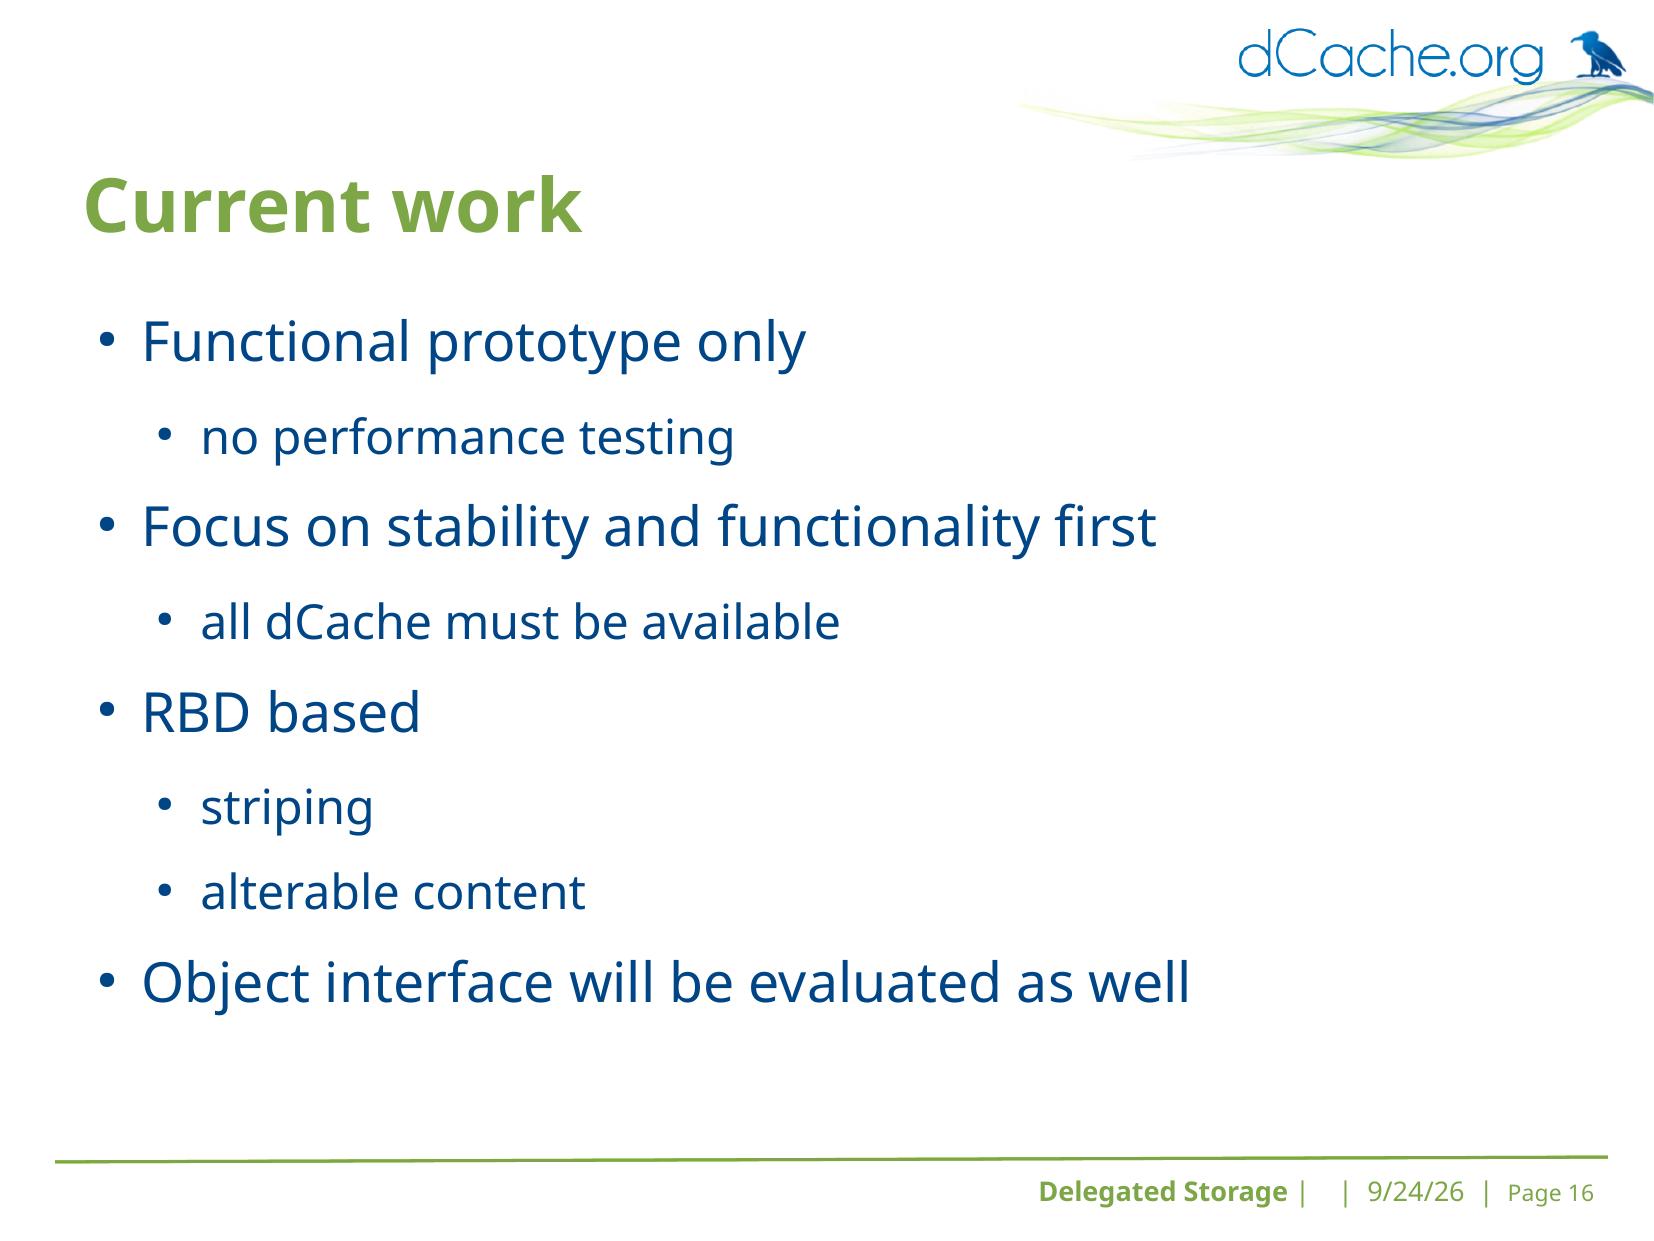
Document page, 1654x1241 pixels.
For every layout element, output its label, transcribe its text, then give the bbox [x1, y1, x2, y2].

list Functional prototype only no performance testing Focus on stability and functionality first all dCache must be available RBD based striping alterable content Object interface will be evaluated as well [82, 302, 1571, 1023]
title Current work [82, 155, 1605, 252]
picture [956, 16, 1654, 169]
